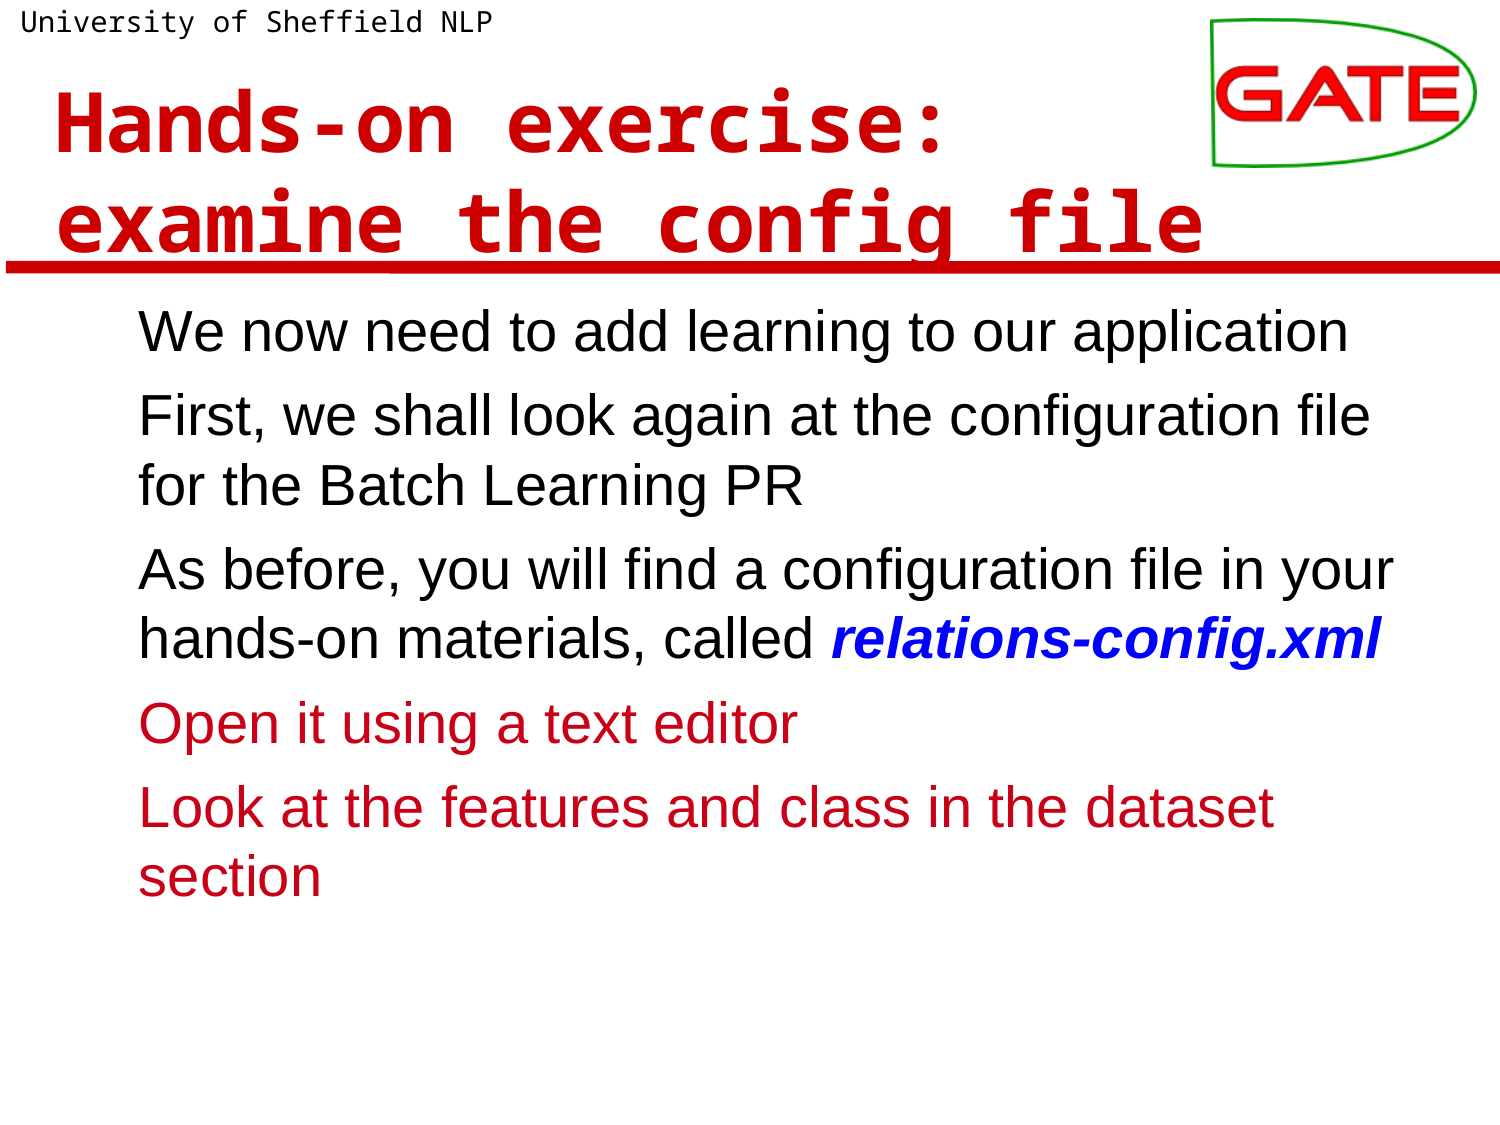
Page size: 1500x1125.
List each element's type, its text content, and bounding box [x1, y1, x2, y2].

list We now need to add learning to our application First, we shall look again at the configuration file for the Batch Learning PR As before, you will find a configuration file in your hands-on materials, called relations-config.xml Open it using a text editor Look at the features and class in the dataset section [75, 285, 1425, 1014]
title Hands-on exercise: examine the config file [41, 30, 1391, 277]
picture [1210, 18, 1477, 168]
